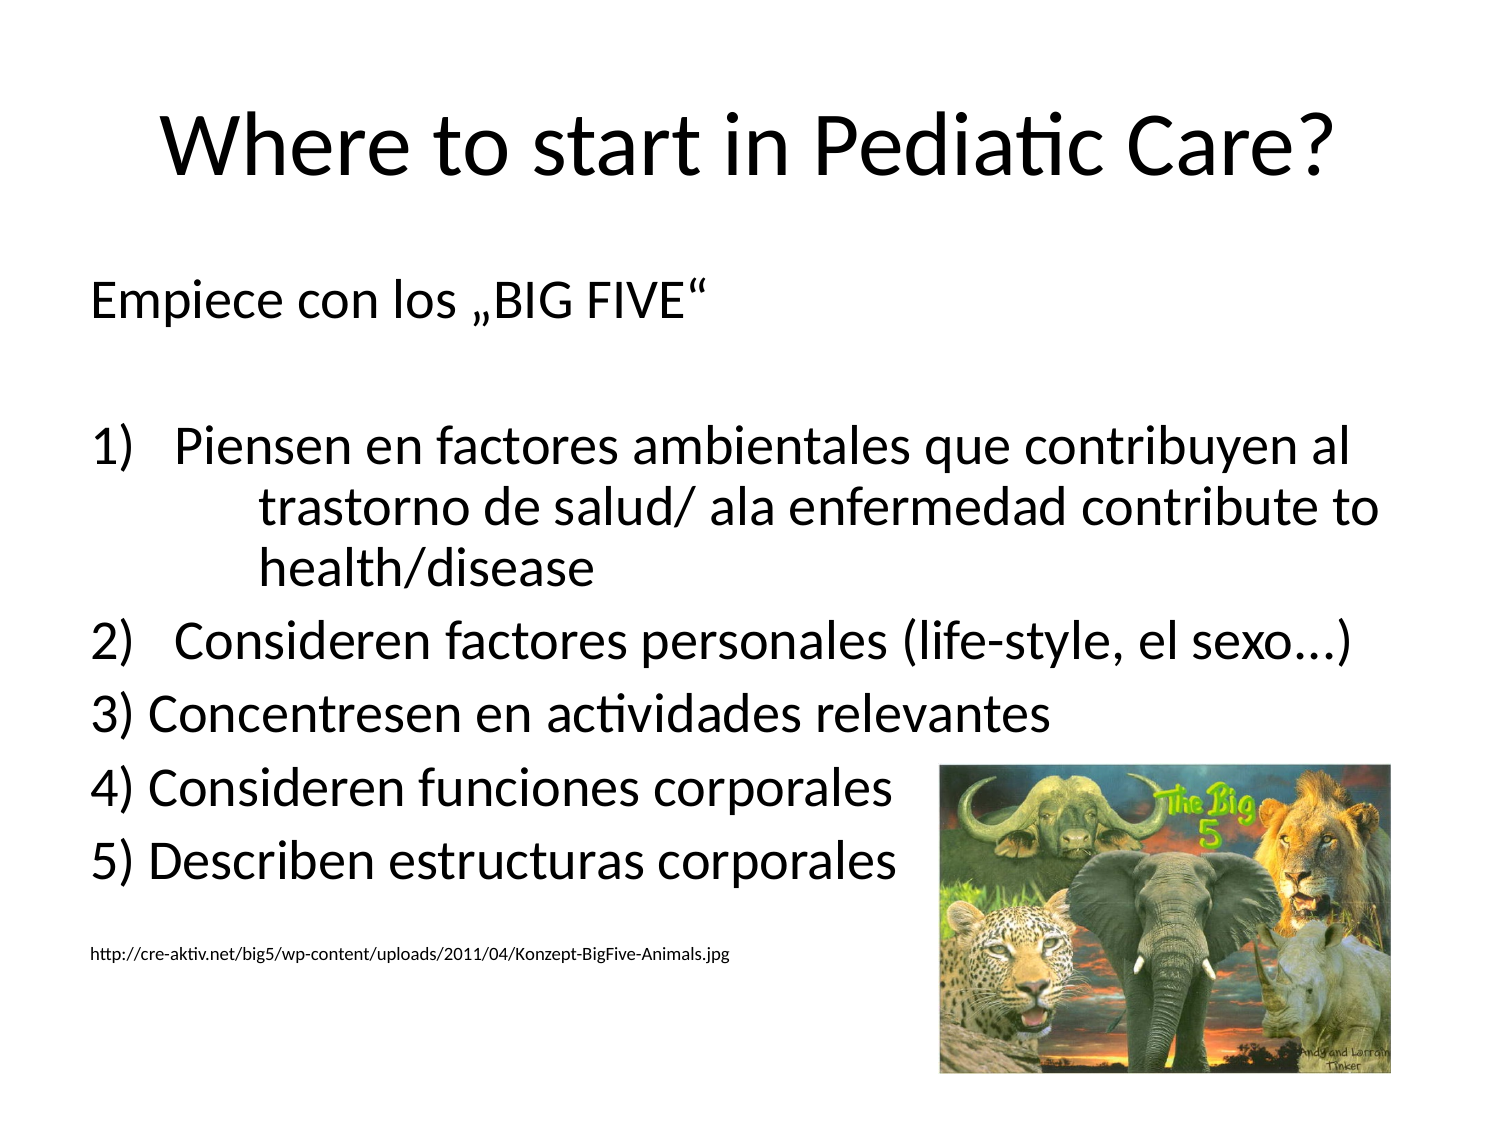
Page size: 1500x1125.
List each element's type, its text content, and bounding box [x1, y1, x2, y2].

list Empiece con los „BIG FIVE“ Piensen en factores ambientales que contribuyen al trastorno de salud/ ala enfermedad contribute to health/disease Consideren factores personales (life-style, el sexo...) 3) Concentresen en actividades relevantes 4) Consideren funciones corporales 5) Describen estructuras corporales http://cre-aktiv.net/big5/wp-content/uploads/2011/04/Konzept-BigFive-Animals.jpg [75, 262, 1426, 1005]
title Where to start in Pediatic Care? [75, 45, 1426, 233]
picture [938, 763, 1391, 1074]
